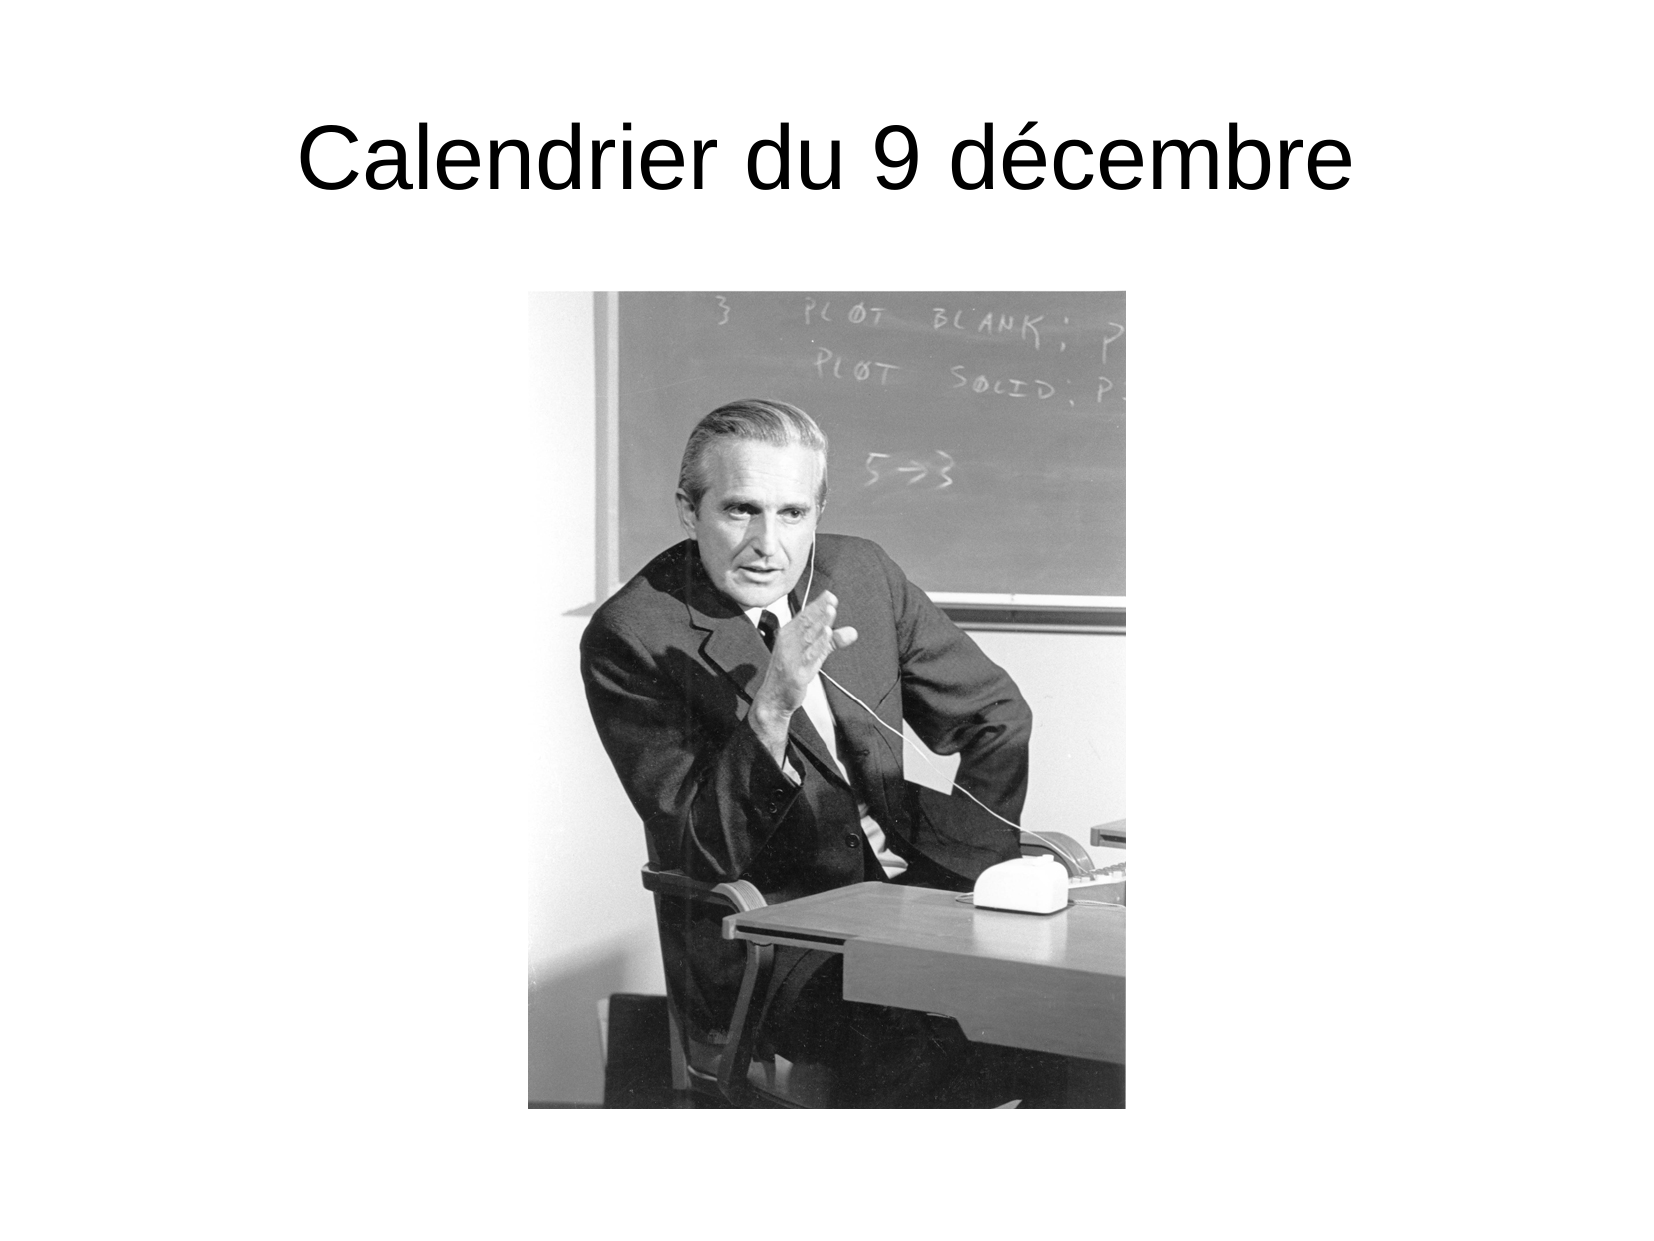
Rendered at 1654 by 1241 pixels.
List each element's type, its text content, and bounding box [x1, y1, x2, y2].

title Calendrier du 9 décembre [82, 49, 1571, 257]
picture [528, 290, 1126, 1109]
